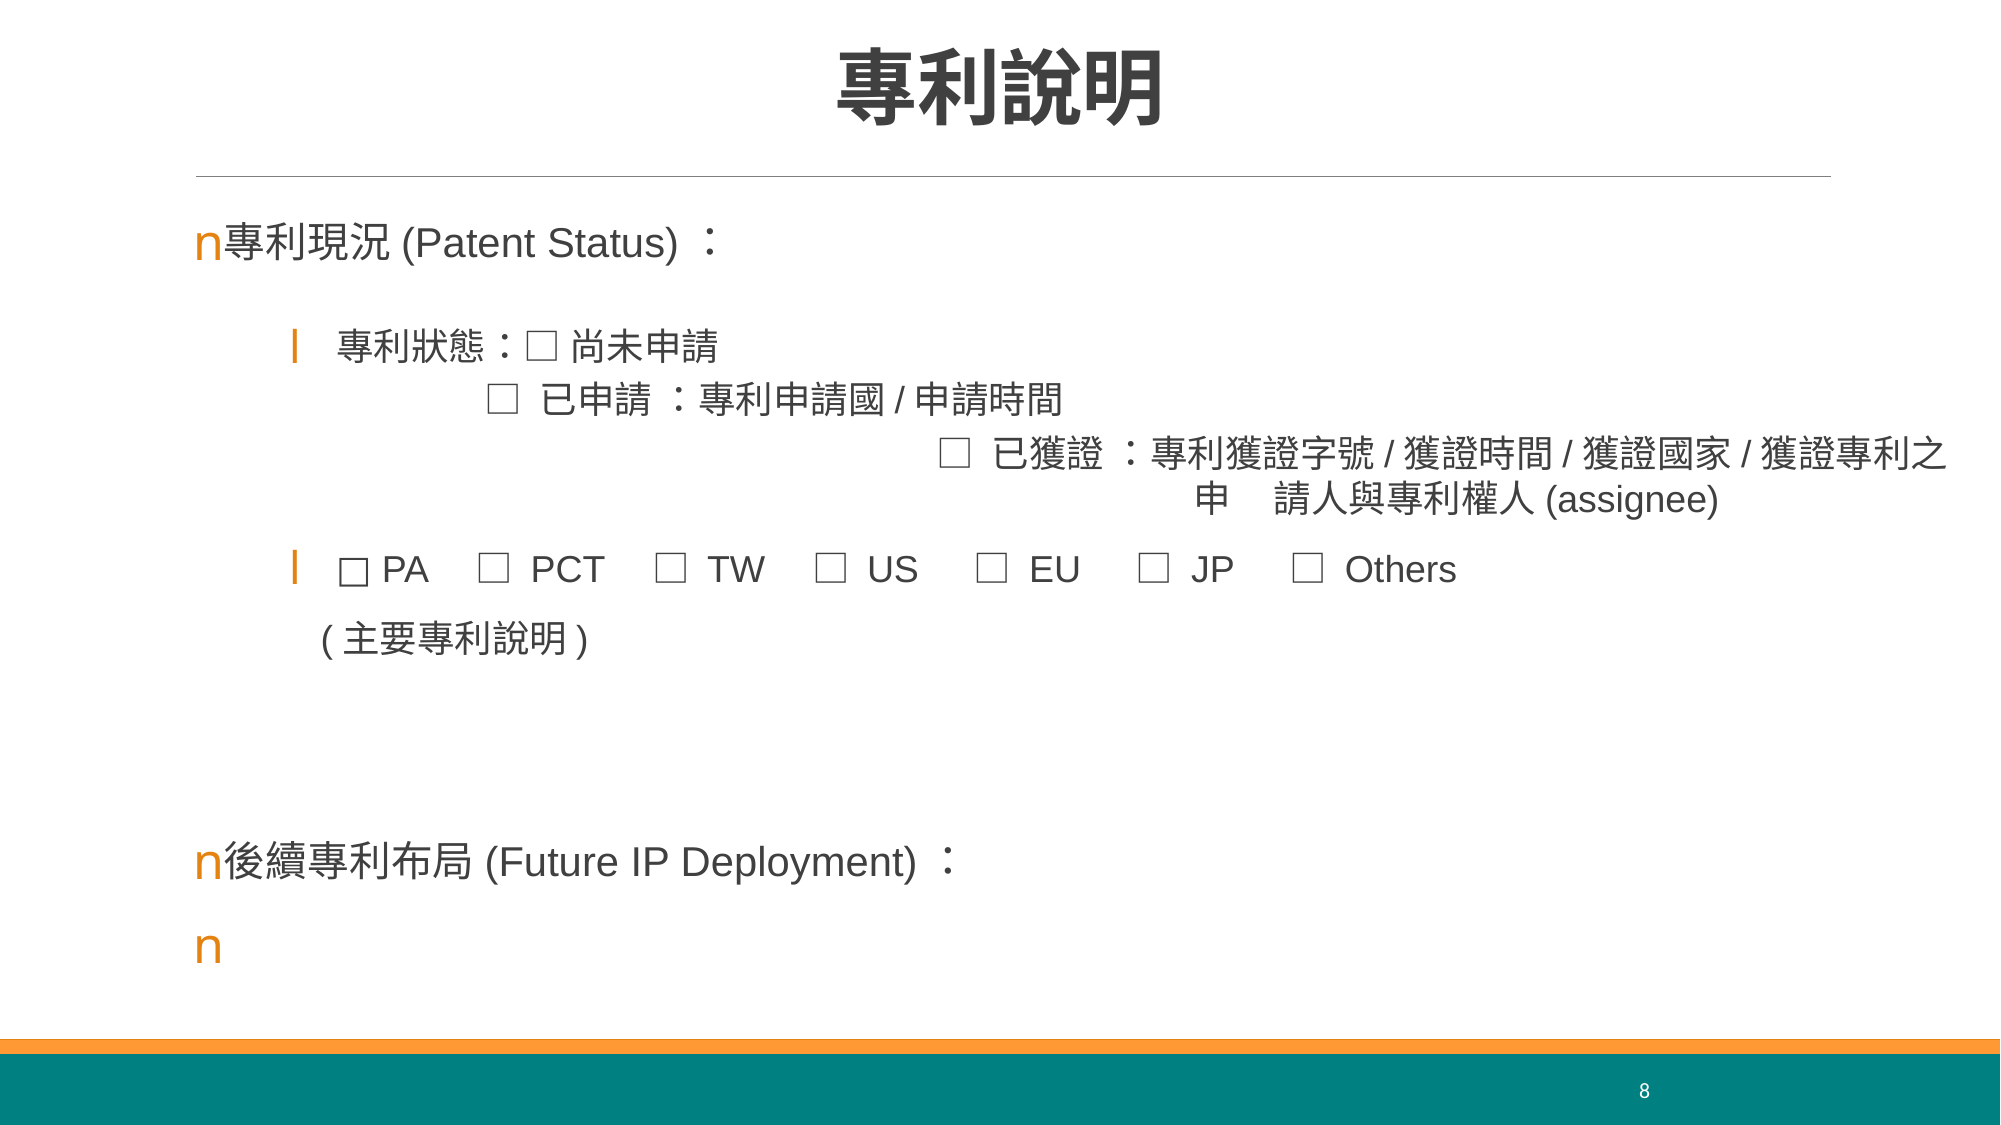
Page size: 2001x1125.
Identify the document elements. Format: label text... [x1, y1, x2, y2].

list 專利現況(Patent Status)： 專利狀態：□ 尚未申請 □ 已申請 ：專利申請國/申請時間 □ 已獲證 ：專利獲證字號/獲證時間/獲證國家/獲證專利之申 請人與專利權人(assignee) □ PA □ PCT □ TW □ US □ EU □ JP □ Others (主要專利說明) 後續專利布局(Future IP Deployment)： [193, 208, 1954, 999]
text_box [1624, 1059, 1840, 1120]
text_box 專利說明 [381, 0, 1619, 144]
